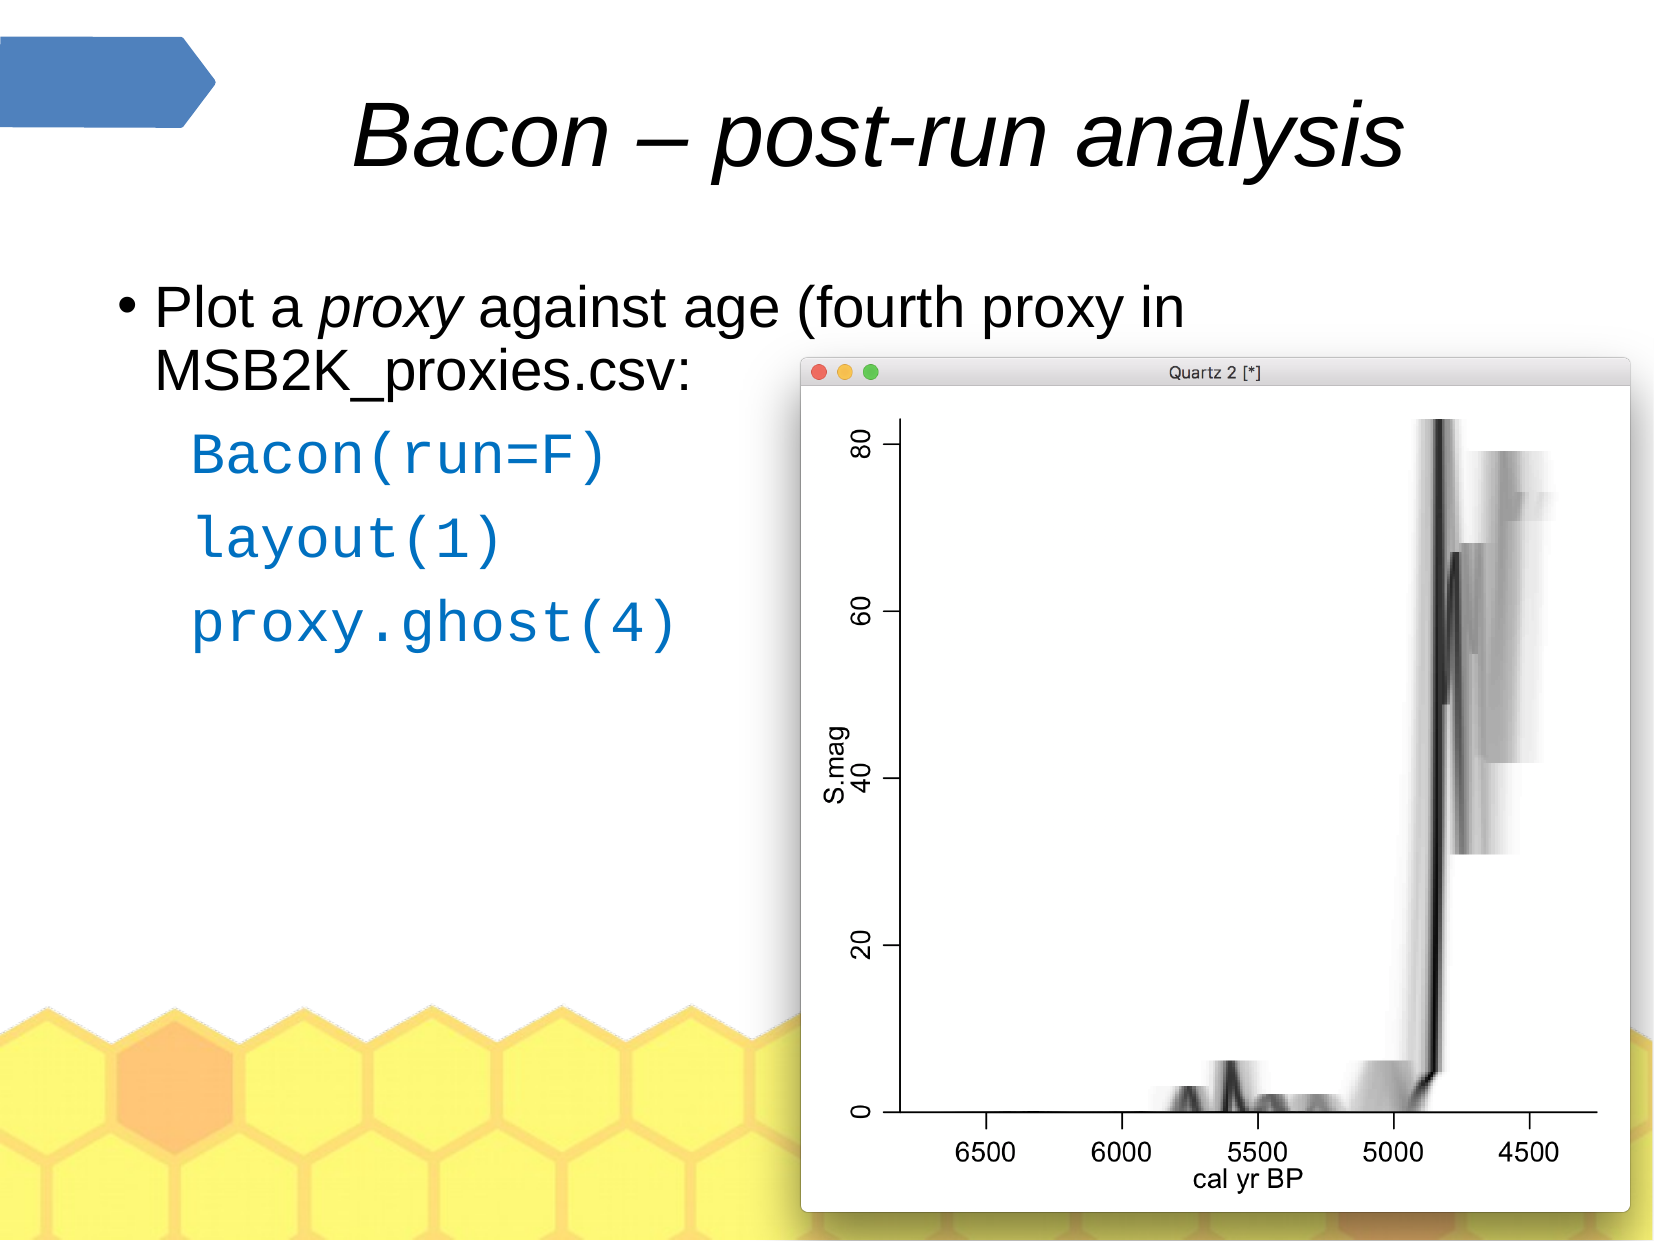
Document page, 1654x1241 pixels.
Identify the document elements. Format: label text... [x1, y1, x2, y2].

text_box Bacon – post-run analysis [351, 21, 1560, 253]
text_box Plot a proxy against age (fourth proxy in MSB2K_proxies.csv: Bacon(run=F) layout(1) proxy.ghost(4) [116, 276, 1560, 960]
picture [0, 316, 1654, 1241]
